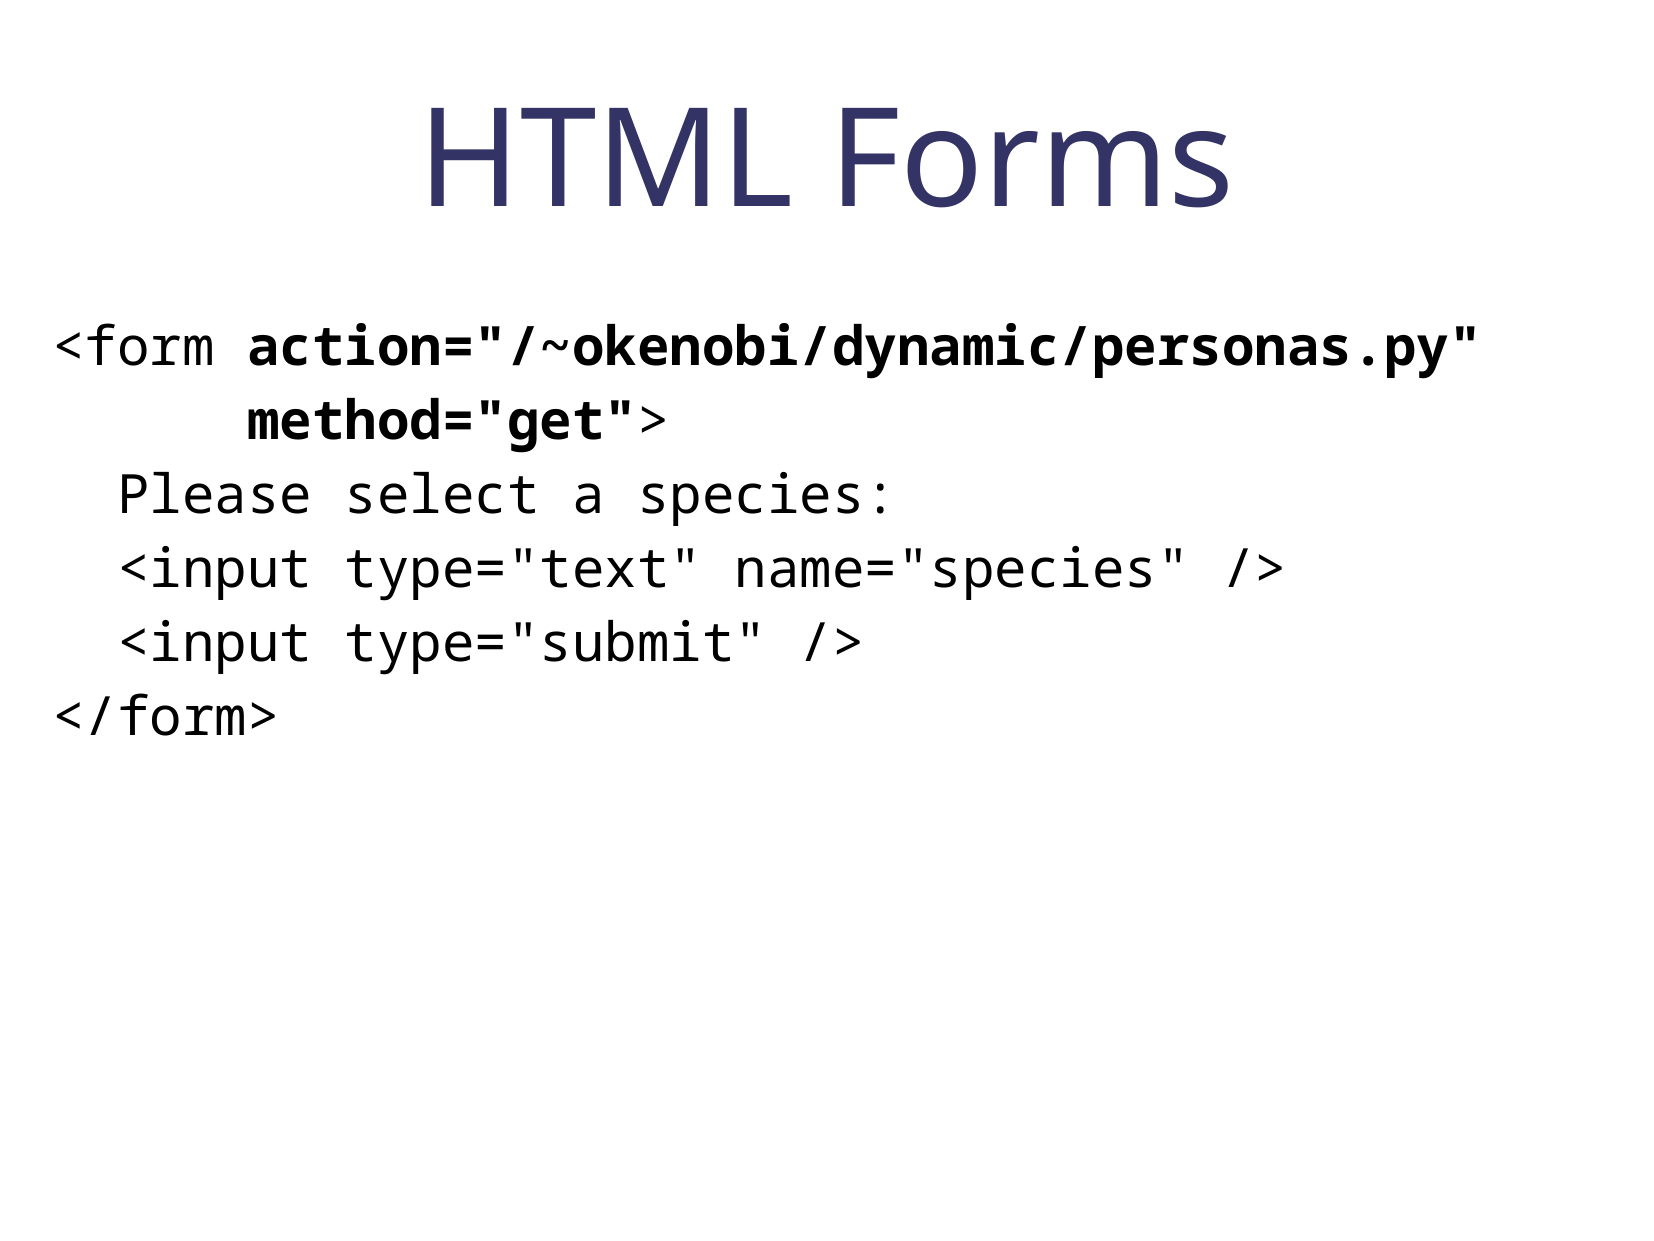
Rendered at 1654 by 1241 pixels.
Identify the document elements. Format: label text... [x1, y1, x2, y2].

title HTML Forms [82, 56, 1571, 250]
text_box <form action="/~okenobi/dynamic/personas.py" method="get"> Please select a species: <input type="text" name="species" /> <input type="submit" /> </form> [37, 300, 1654, 739]
